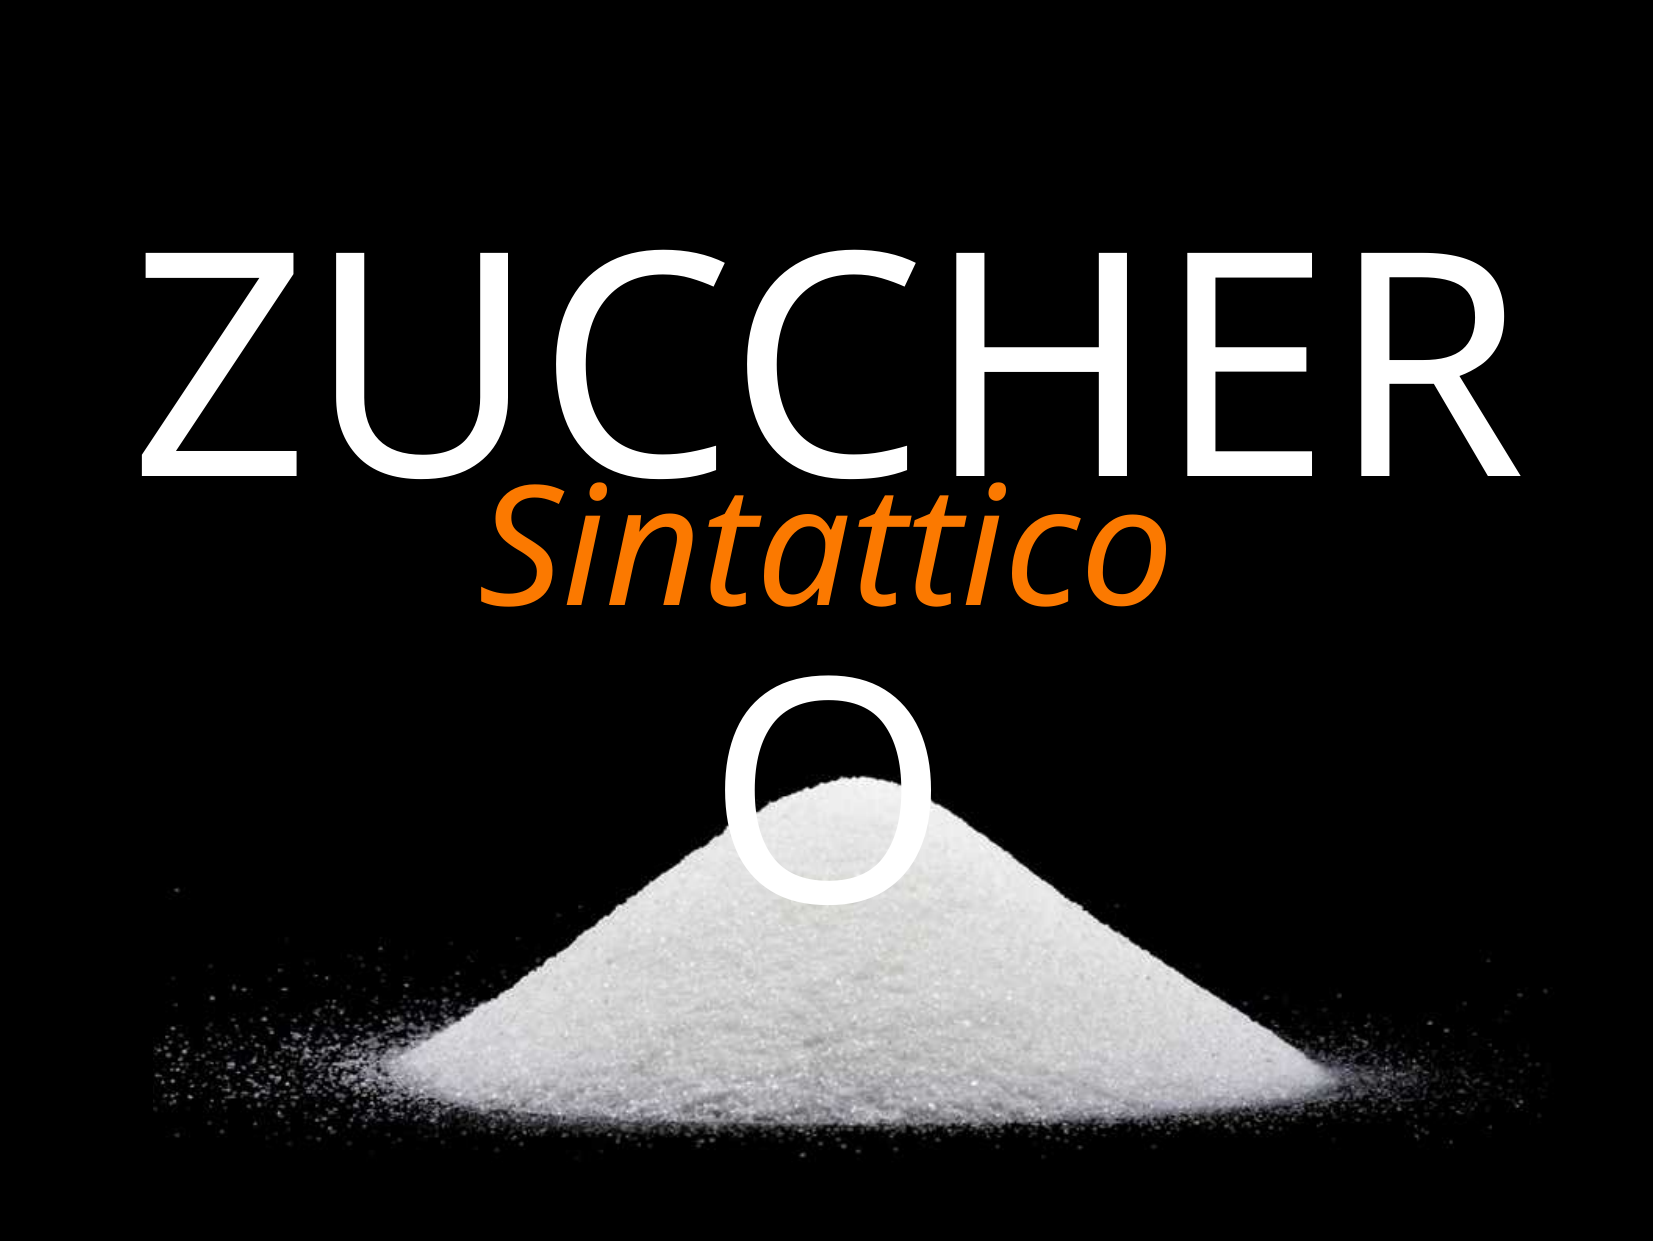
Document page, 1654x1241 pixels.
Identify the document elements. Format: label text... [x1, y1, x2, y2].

text_box ZUCCHERO [0, 135, 1653, 420]
text_box Sintattico [0, 420, 1653, 644]
picture [153, 644, 1561, 1241]
